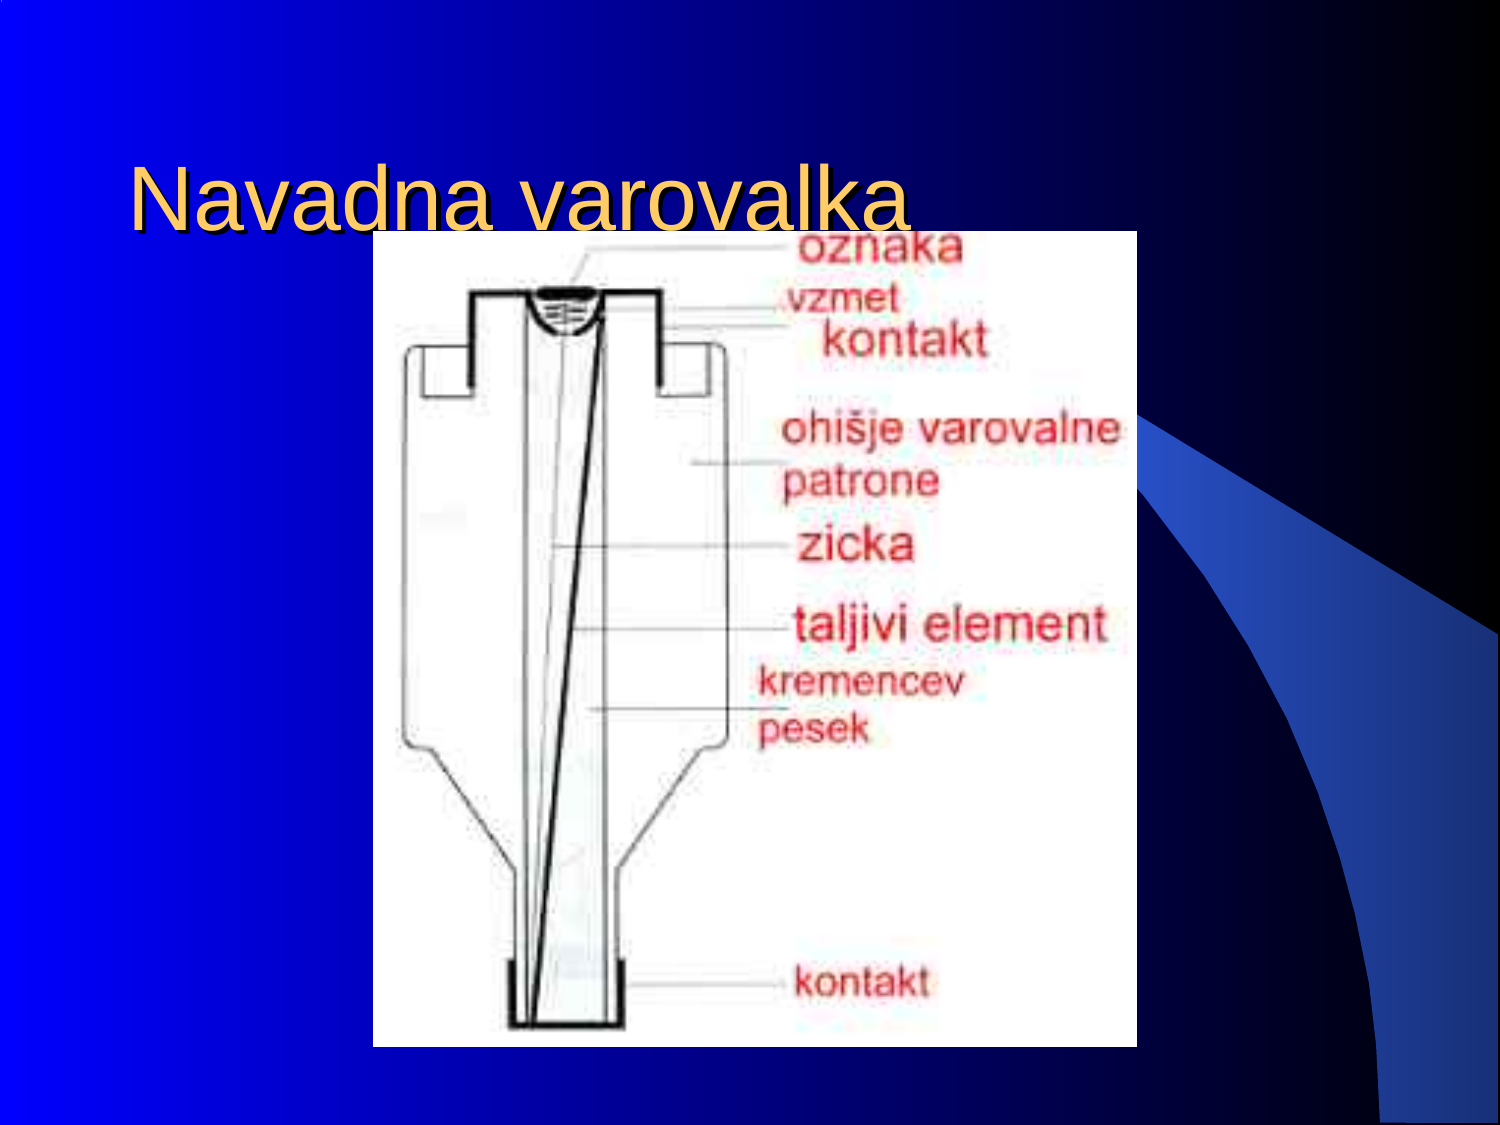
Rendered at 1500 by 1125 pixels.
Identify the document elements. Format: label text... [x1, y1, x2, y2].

title Navadna varovalka [111, 99, 1438, 288]
picture [373, 231, 1137, 1047]
